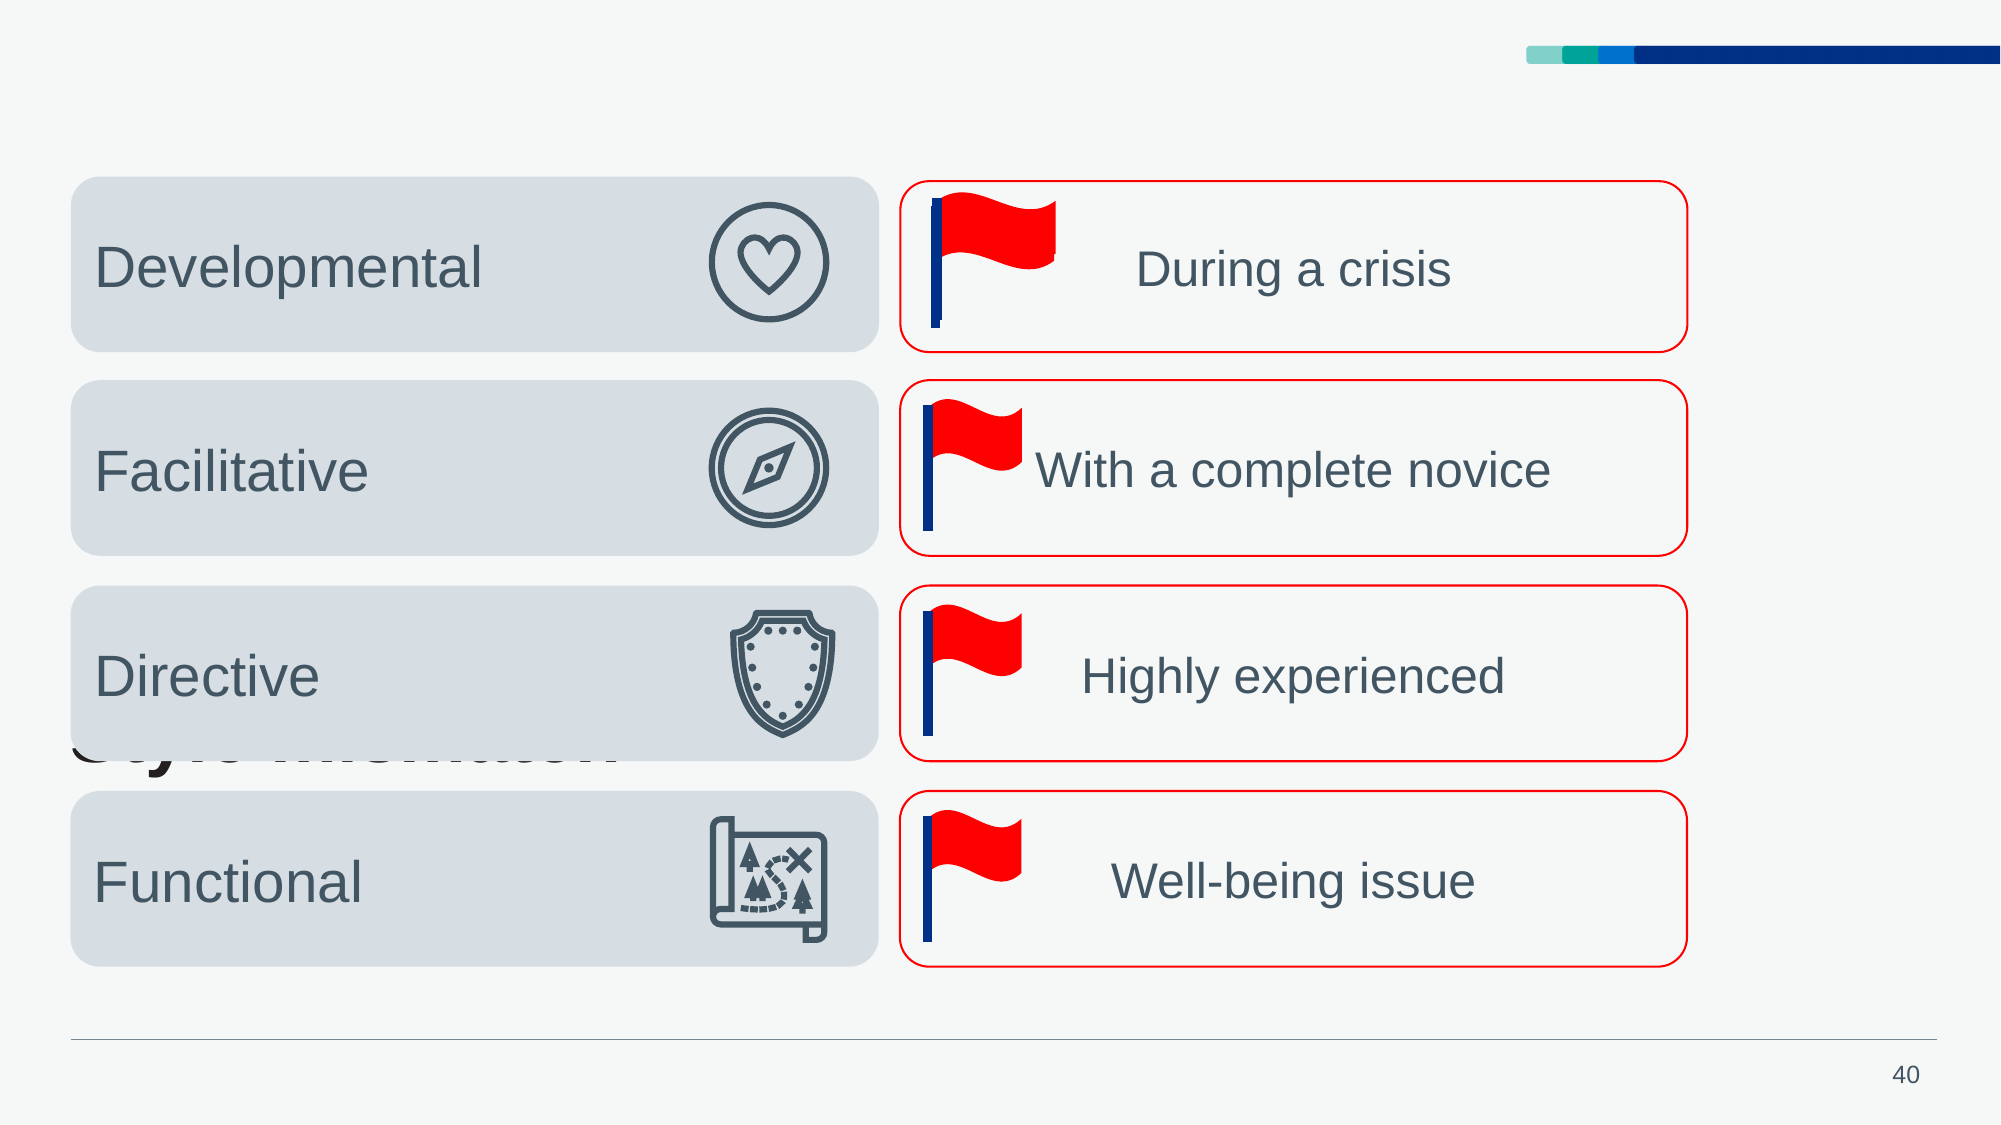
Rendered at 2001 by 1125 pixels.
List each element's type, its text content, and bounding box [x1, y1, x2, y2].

picture [693, 804, 844, 955]
picture [707, 598, 858, 749]
text_box Functional [70, 790, 879, 967]
picture [694, 187, 845, 338]
text_box Facilitative [70, 380, 879, 556]
text_box During a crisis [900, 181, 1688, 353]
title Style mismatch [70, 52, 1942, 195]
picture [693, 392, 844, 543]
text_box [941, 192, 1056, 262]
text_box Directive [70, 585, 879, 762]
text_box Developmental [70, 176, 880, 353]
text_box Highly experienced [900, 585, 1688, 762]
text_box Well-being issue [899, 790, 1687, 967]
text_box With a complete novice [900, 380, 1688, 556]
